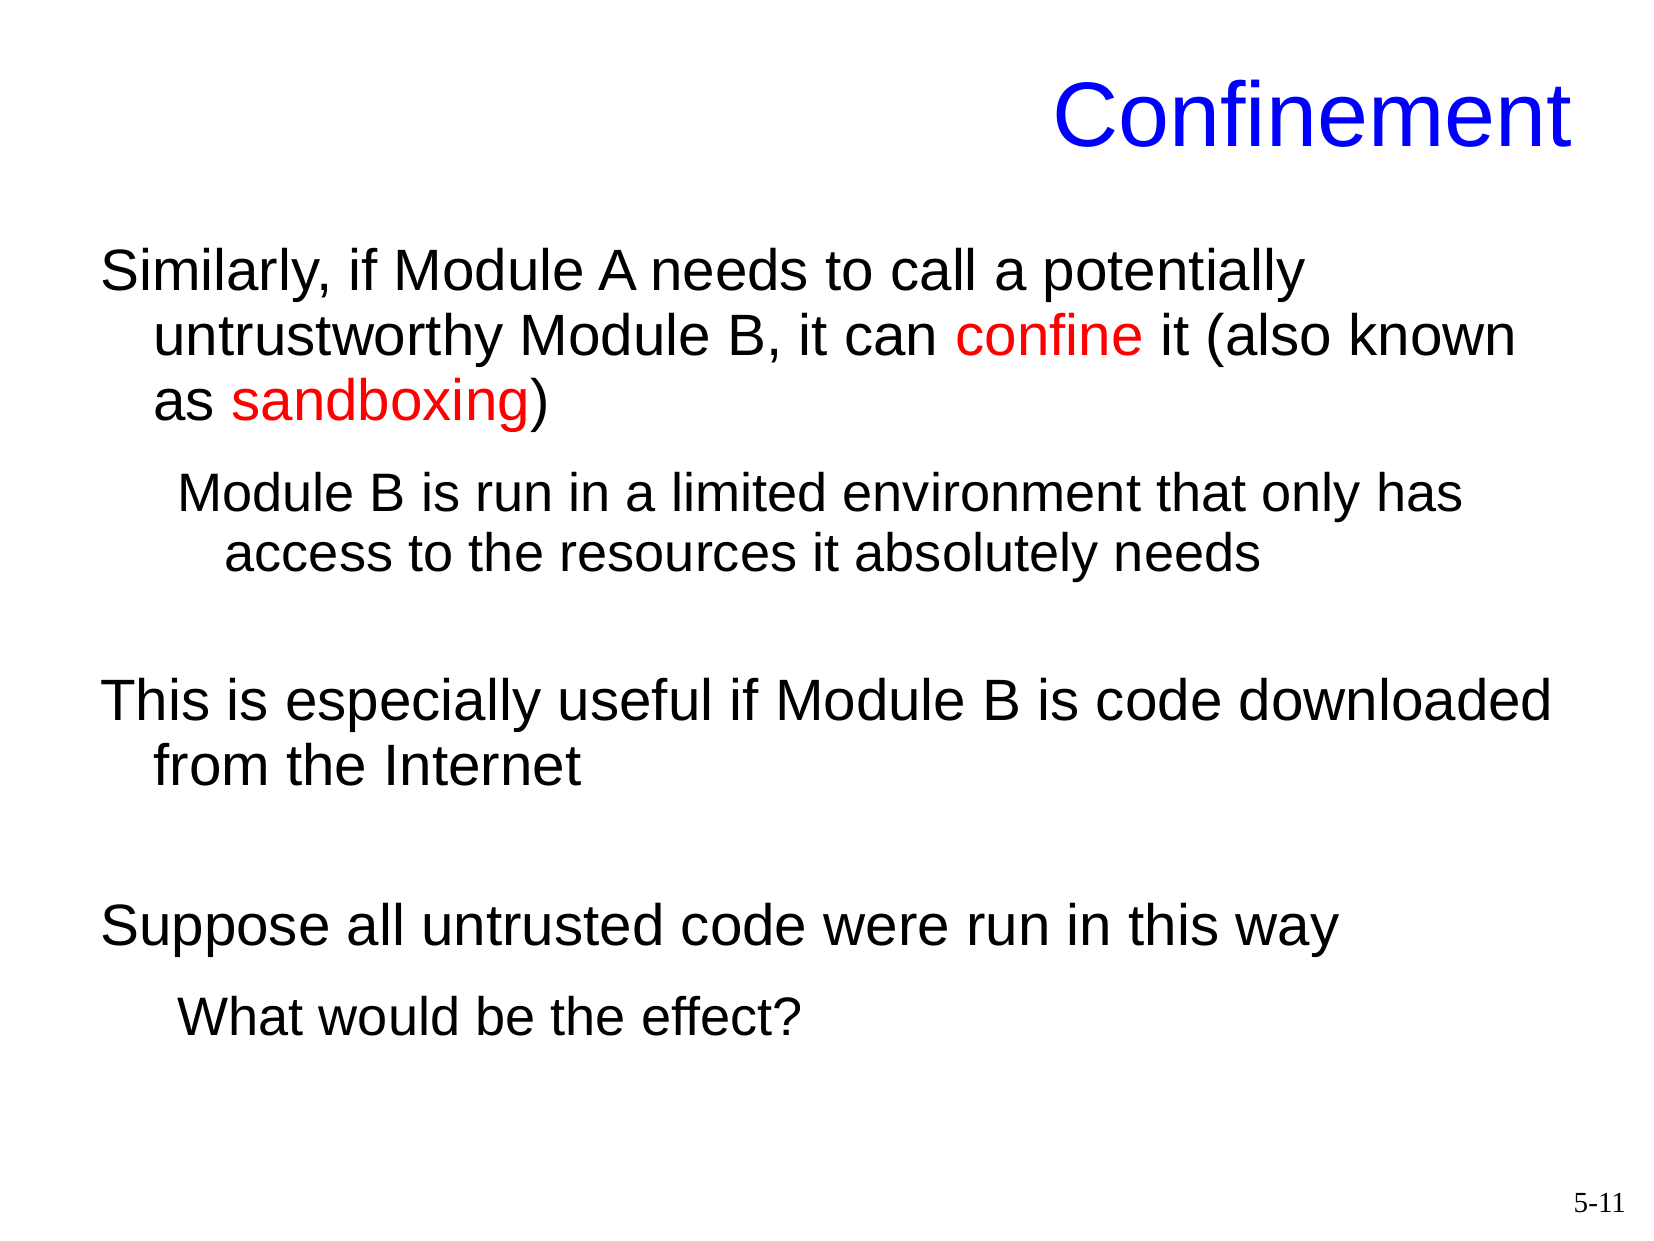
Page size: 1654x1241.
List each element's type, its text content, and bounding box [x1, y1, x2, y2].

title Confinement [84, 18, 1573, 211]
list Similarly, if Module A needs to call a potentially untrustworthy Module B, it can confine it (also known as sandboxing) Module B is run in a limited environment that only has access to the resources it absolutely needs This is especially useful if Module B is code downloaded from the Internet Suppose all untrusted code were run in this way What would be the effect? [82, 237, 1571, 1156]
